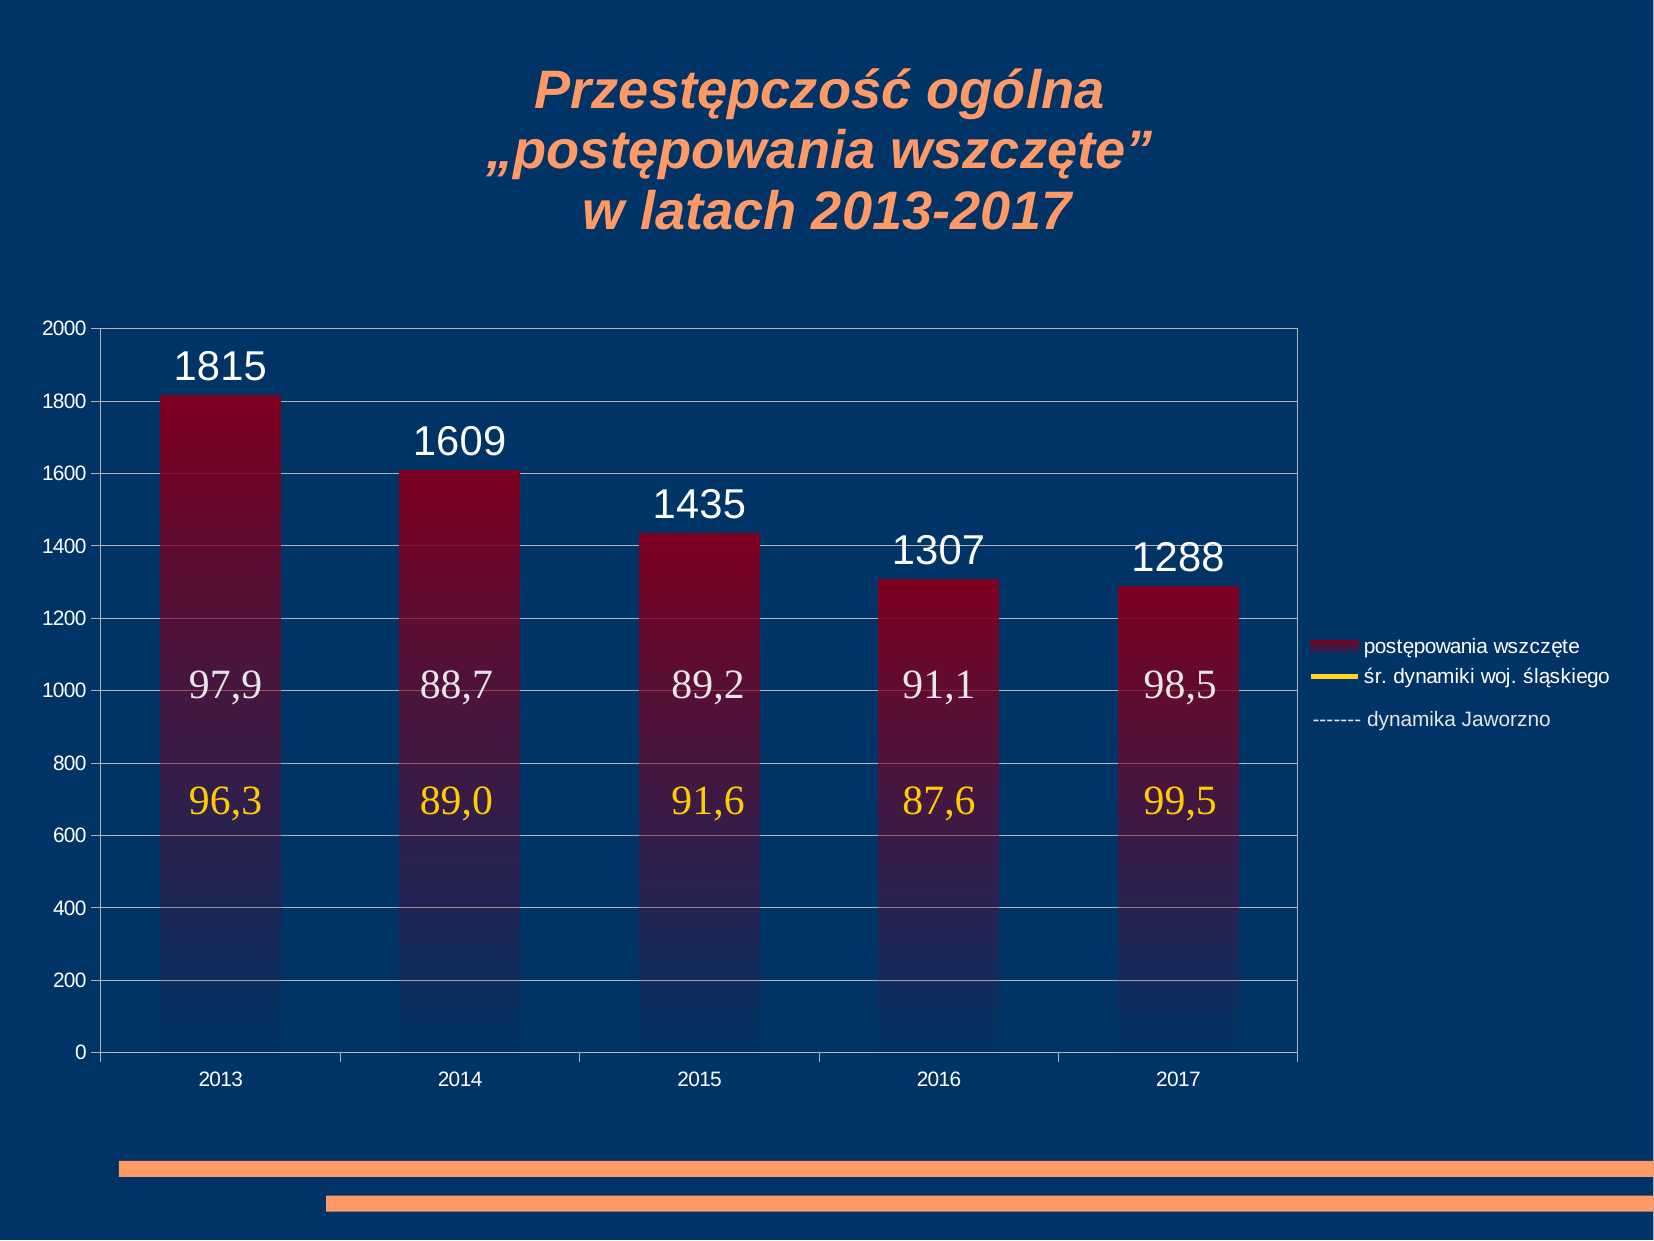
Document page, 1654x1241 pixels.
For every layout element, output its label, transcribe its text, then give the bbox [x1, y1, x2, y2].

chart [35, 236, 1619, 1146]
list 97,9 88,7 89,2 91,1 98,5 ------- dynamika Jaworzno 96,3 89,0 91,6 87,6 99,5 [118, 661, 1630, 827]
title Przestępczość ogólna „postępowania wszczęte” w latach 2013-2017 [121, 46, 1534, 236]
